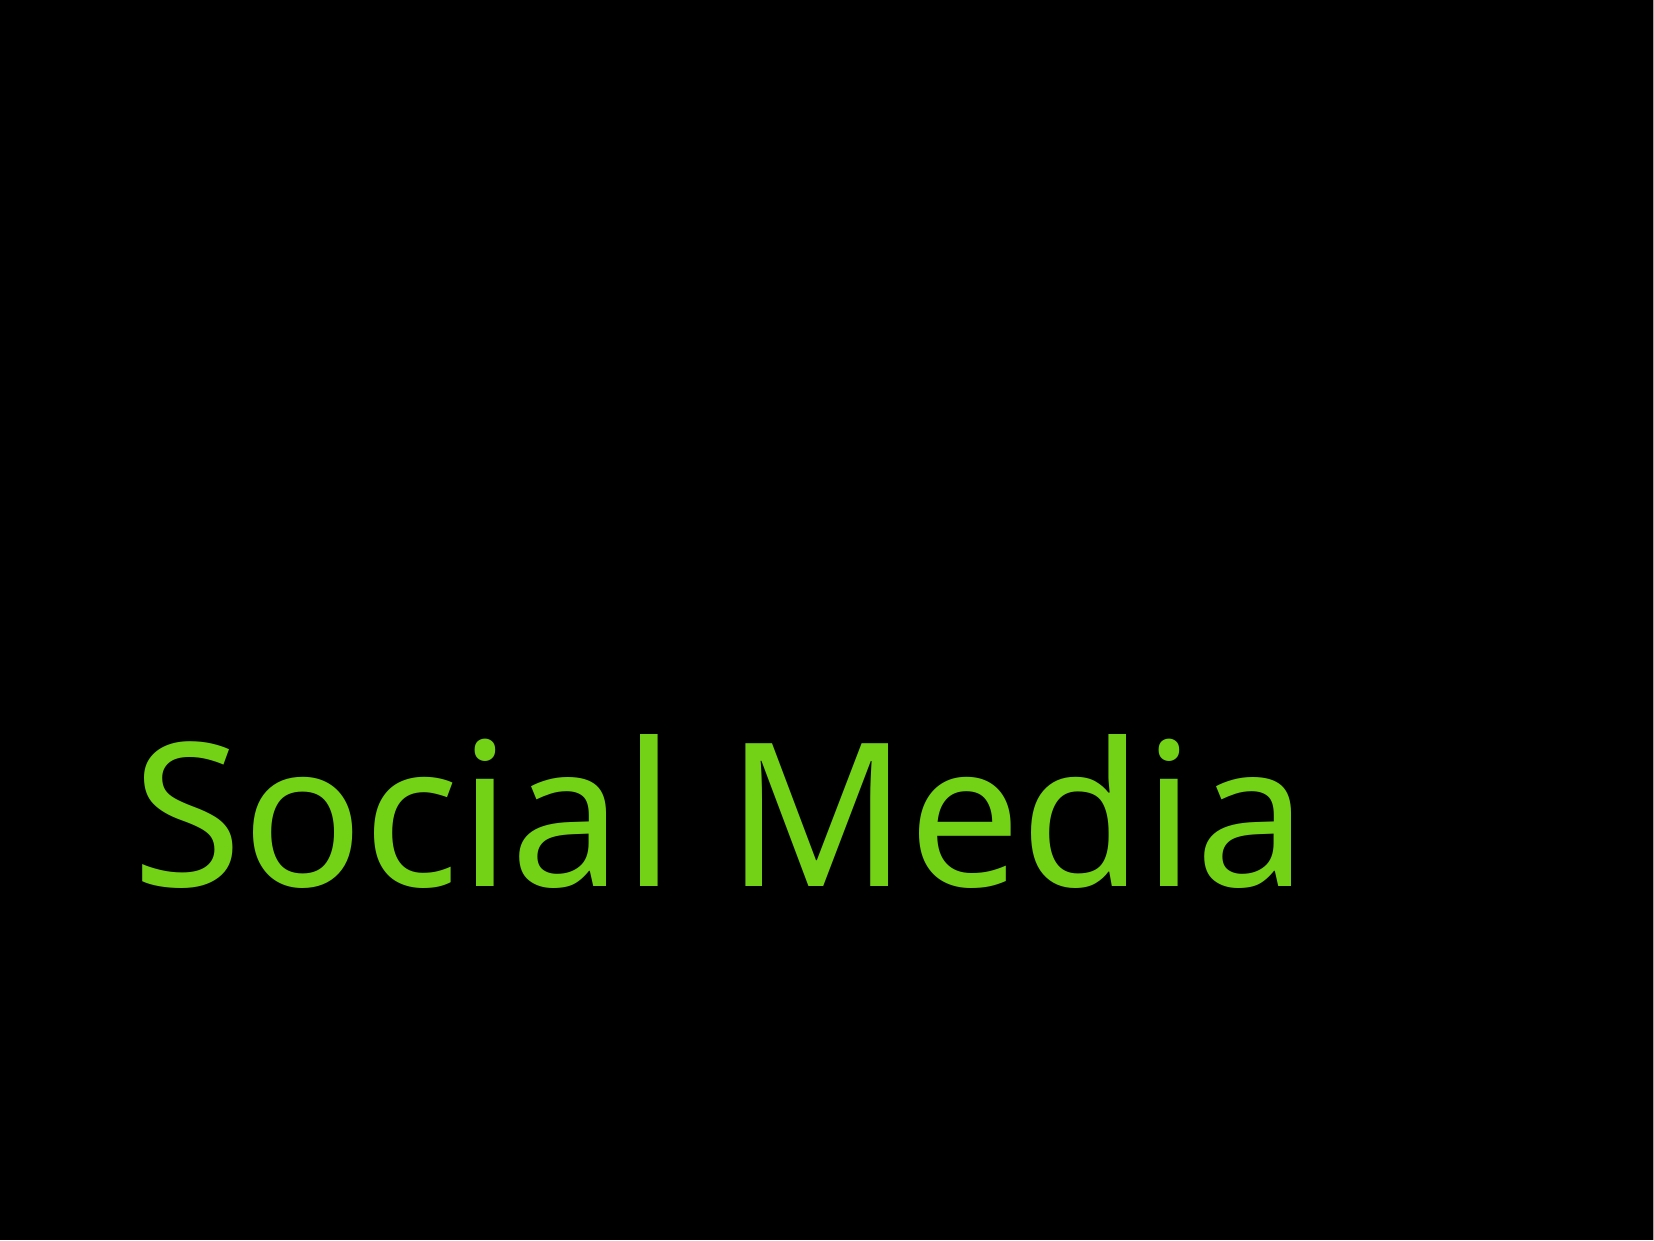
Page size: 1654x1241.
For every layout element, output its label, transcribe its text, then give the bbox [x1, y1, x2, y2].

text_box Social Media [118, 100, 1536, 940]
